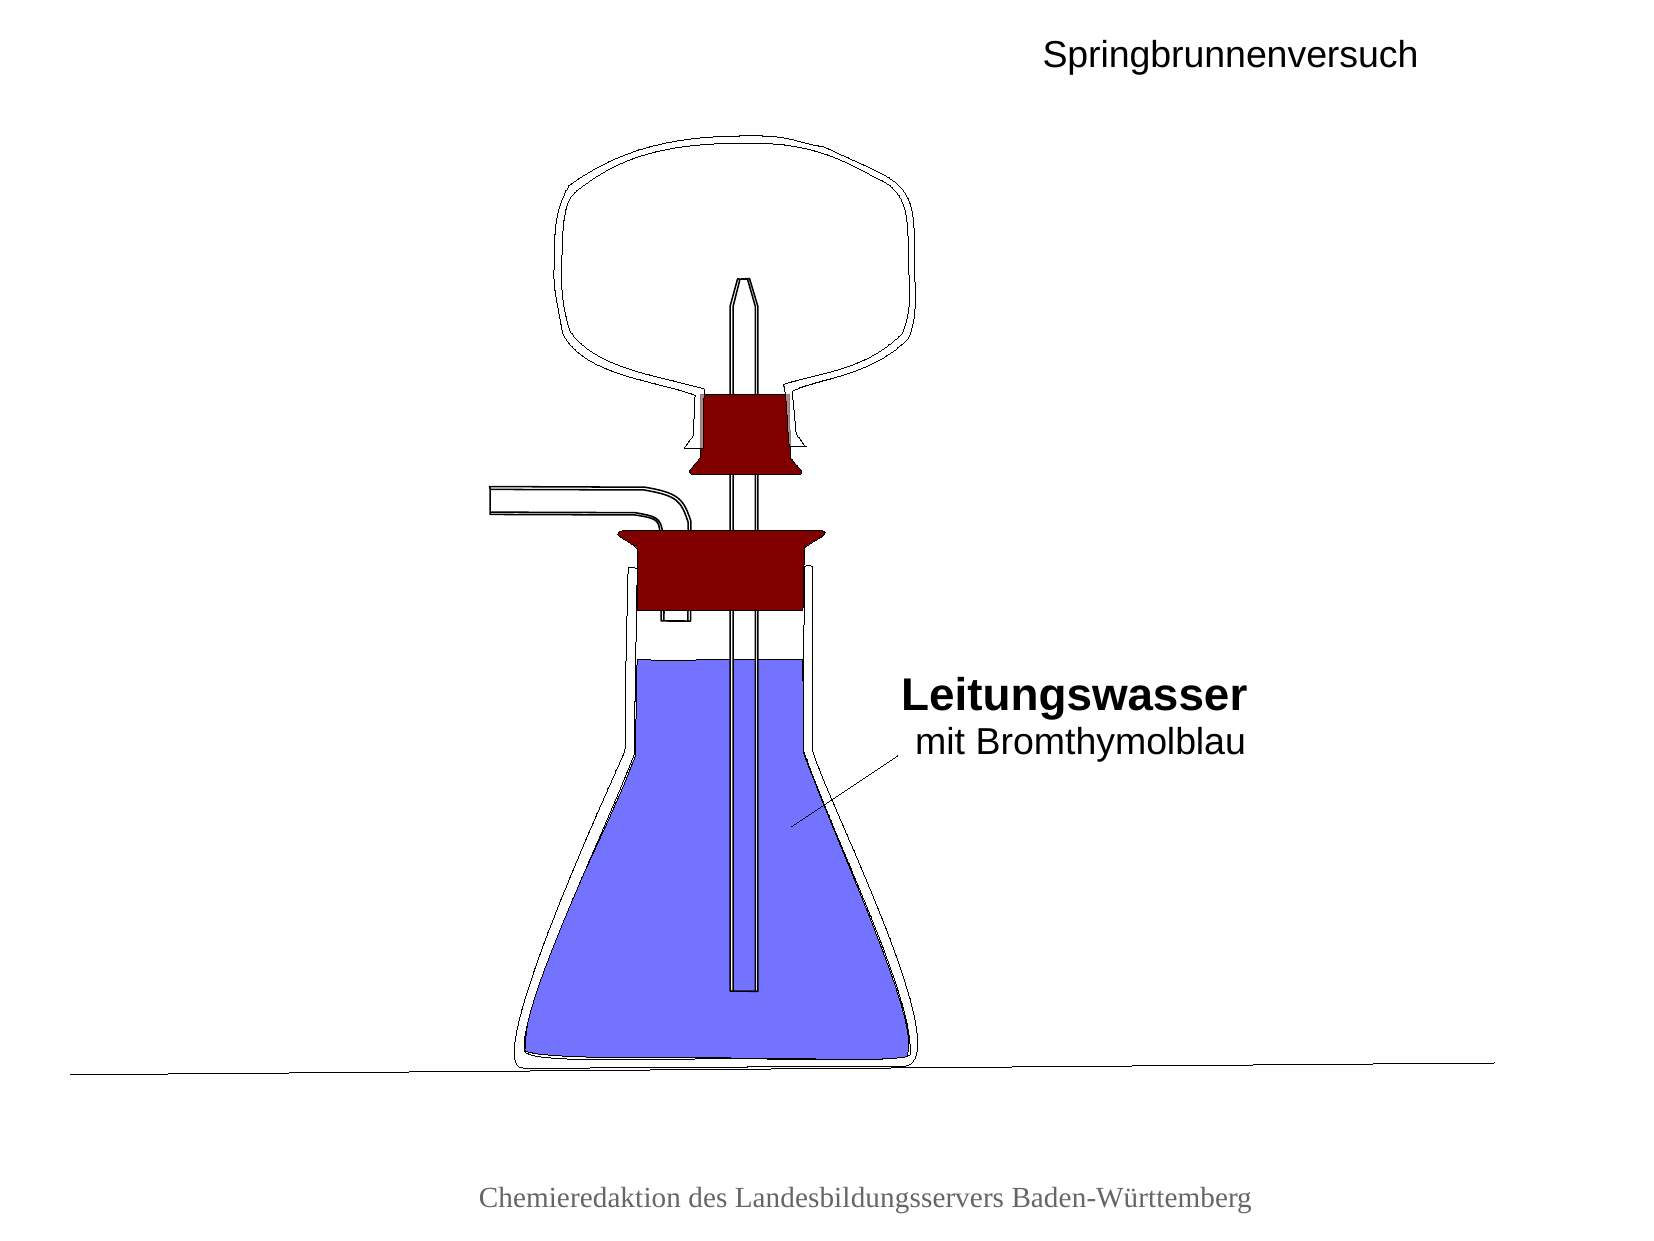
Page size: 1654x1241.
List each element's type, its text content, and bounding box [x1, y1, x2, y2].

text_box Leitungswasser mit Bromthymolblau [886, 661, 1276, 771]
text_box Springbrunnenversuch [1027, 25, 1434, 83]
text_box [489, 135, 918, 1069]
